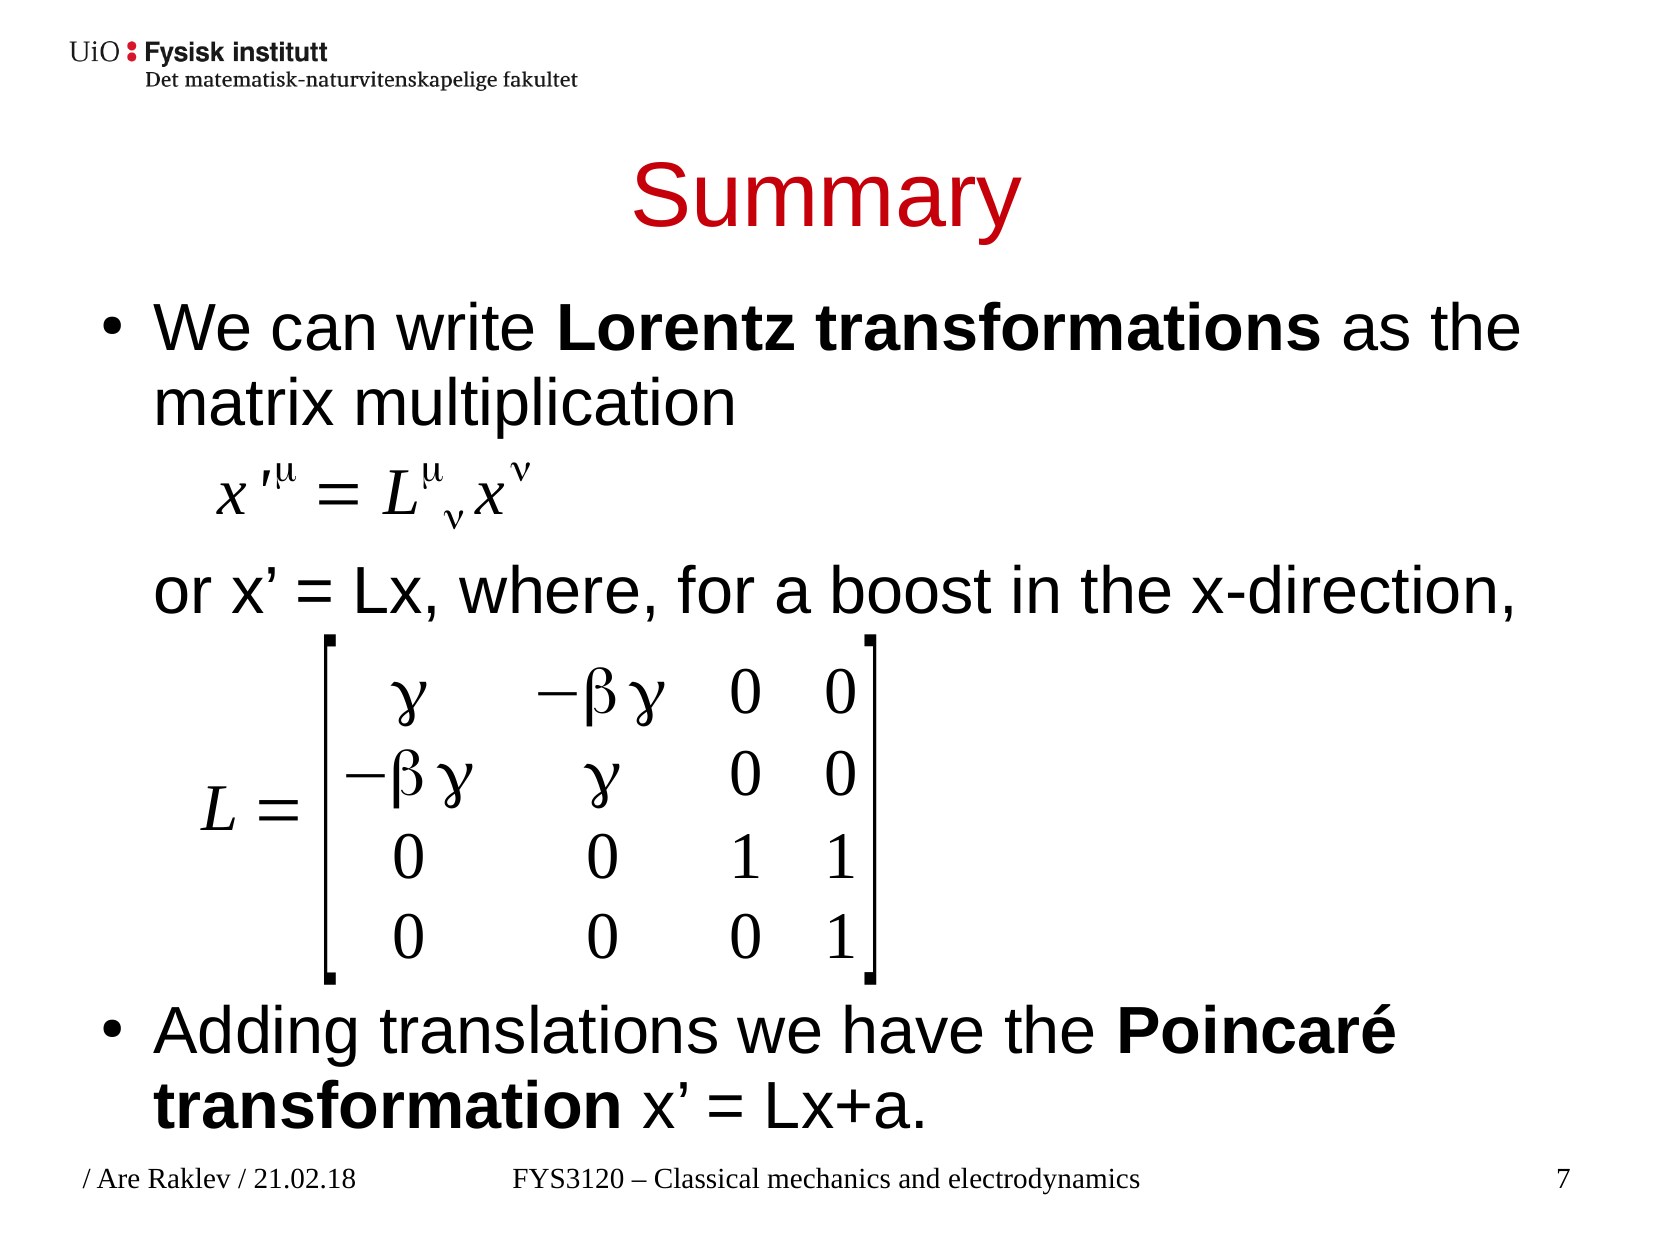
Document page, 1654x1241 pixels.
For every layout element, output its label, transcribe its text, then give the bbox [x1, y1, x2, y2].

picture [68, 37, 581, 93]
chart [191, 631, 889, 989]
list We can write Lorentz transformations as the matrix multiplication or x’ = Lx, where, for a boost in the x-direction, Adding translations we have the Poincaré transformation x’ = Lx+a. [82, 290, 1571, 1147]
chart [207, 454, 538, 539]
title Summary [82, 90, 1571, 290]
